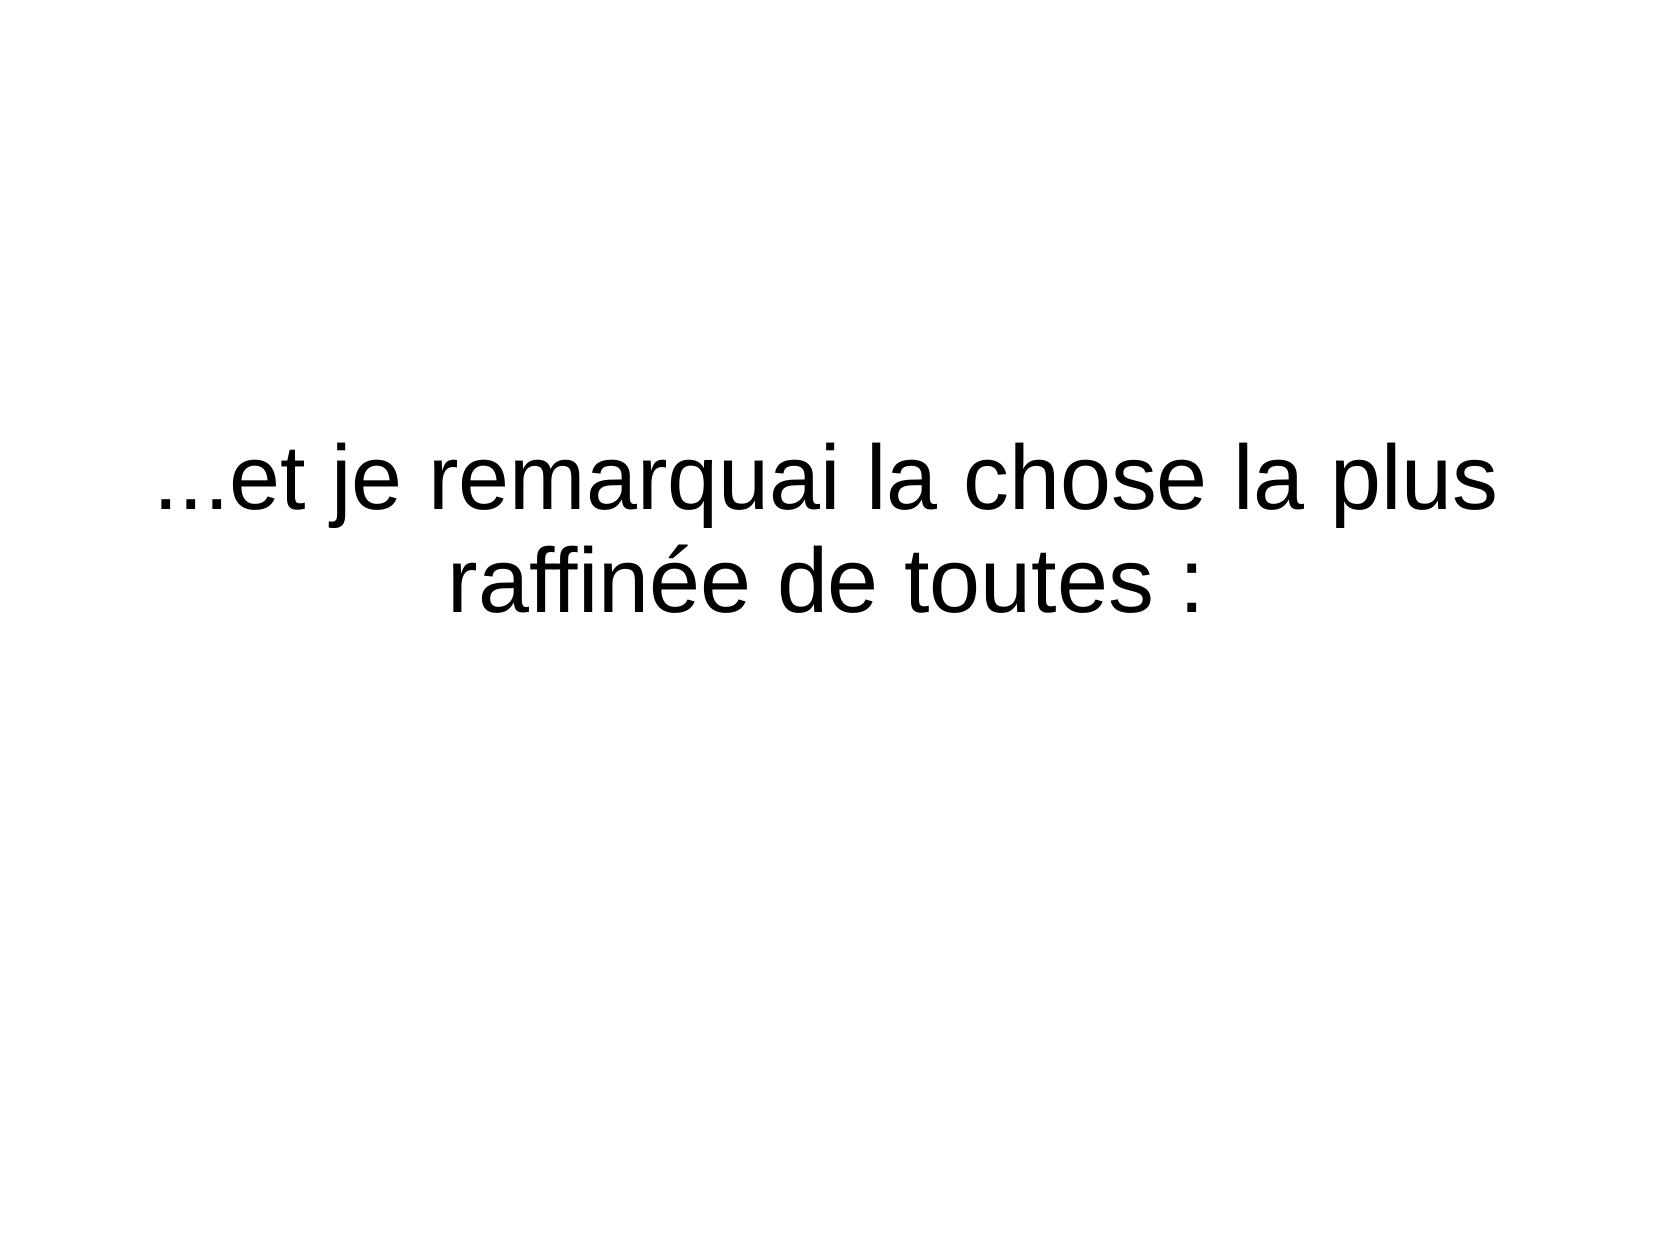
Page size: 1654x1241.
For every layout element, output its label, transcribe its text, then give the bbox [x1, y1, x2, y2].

subtitle ...et je remarquai la chose la plus raffinée de toutes : [82, 49, 1571, 1010]
